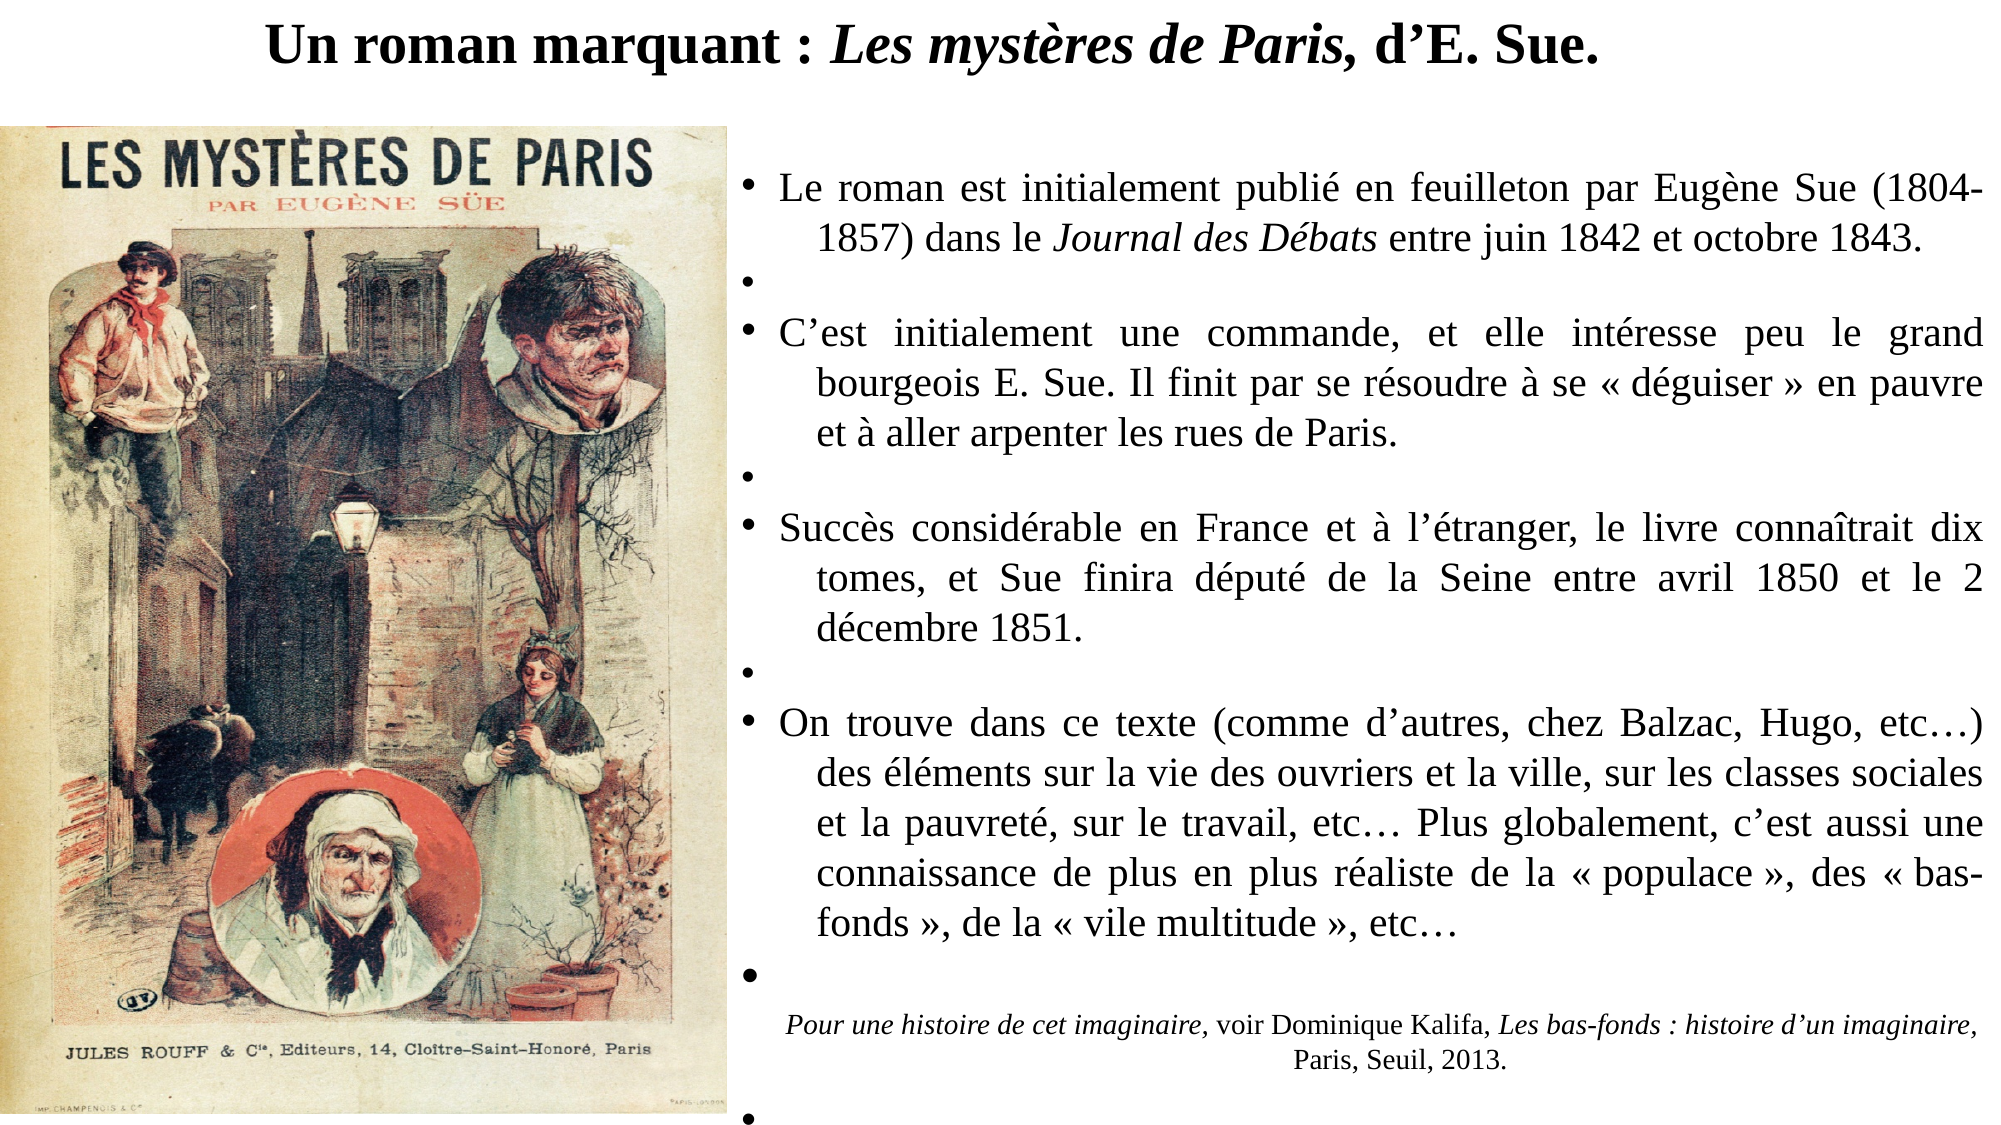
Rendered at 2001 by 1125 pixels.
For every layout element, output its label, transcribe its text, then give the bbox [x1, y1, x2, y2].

picture [0, 126, 727, 1114]
title Un roman marquant : Les mystères de Paris, d’E. Sue. [249, 0, 1750, 91]
list Le roman est initialement publié en feuilleton par Eugène Sue (1804-1857) dans le Journal des Débats entre juin 1842 et octobre 1843. C’est initialement une commande, et elle intéresse peu le grand bourgeois E. Sue. Il finit par se résoudre à se « déguiser » en pauvre et à aller arpenter les rues de Paris. Succès considérable en France et à l’étranger, le livre connaîtrait dix tomes, et Sue finira député de la Seine entre avril 1850 et le 2 décembre 1851. On trouve dans ce texte (comme d’autres, chez Balzac, Hugo, etc…) des éléments sur la vie des ouvriers et la ville, sur les classes sociales et la pauvreté, sur le travail, etc… Plus globalement, c’est aussi une connaissance de plus en plus réaliste de la « populace », des « bas-fonds », de la « vile multitude », etc… Pour une histoire de cet imaginaire, voir Dominique Kalifa, Les bas-fonds : histoire d’un imaginaire, Paris, Seuil, 2013. [726, 151, 2000, 1125]
